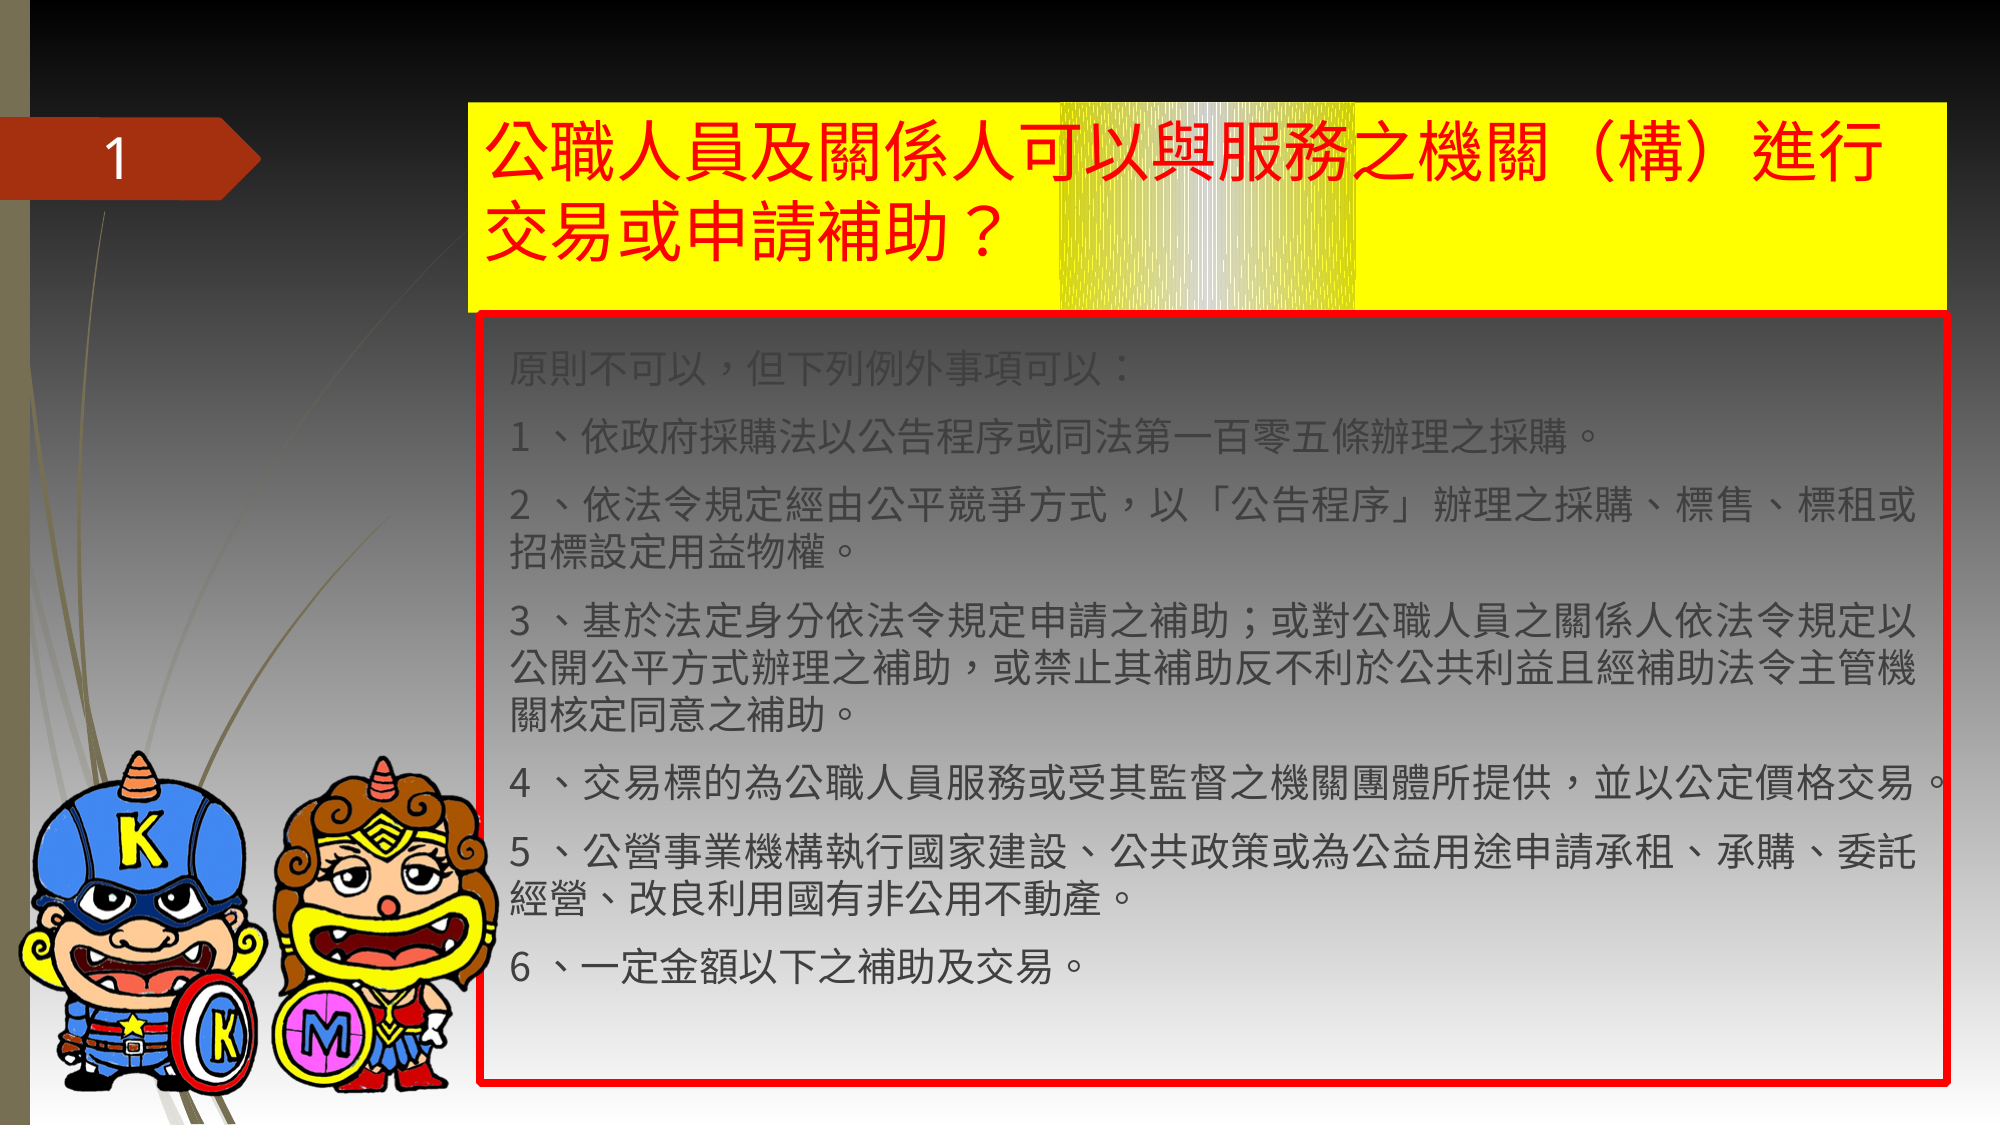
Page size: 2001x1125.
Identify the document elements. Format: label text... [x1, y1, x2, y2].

list 原則不可以，但下列例外事項可以： 1、依政府採購法以公告程序或同法第一百零五條辦理之採購。 2、依法令規定經由公平競爭方式，以「公告程序」辦理之採購、標售、標租或招標設定用益物權。 3、基於法定身分依法令規定申請之補助；或對公職人員之關係人依法令規定以公開公平方式辦理之補助，或禁止其補助反不利於公共利益且經補助法令主管機關核定同意之補助。 4、交易標的為公職人員服務或受其監督之機關團體所提供，並以公定價格交易。 5、公營事業機構執行國家建設、公共政策或為公益用途申請承租、承購、委託經營、改良利用國有非公用不動產。 6、一定金額以下之補助及交易。 [480, 313, 1947, 1084]
picture [0, 745, 510, 1101]
text_box 1 [86, 114, 199, 199]
title 公職人員及關係人可以與服務之機關（構）進行交易或申請補助？ [468, 102, 1947, 313]
